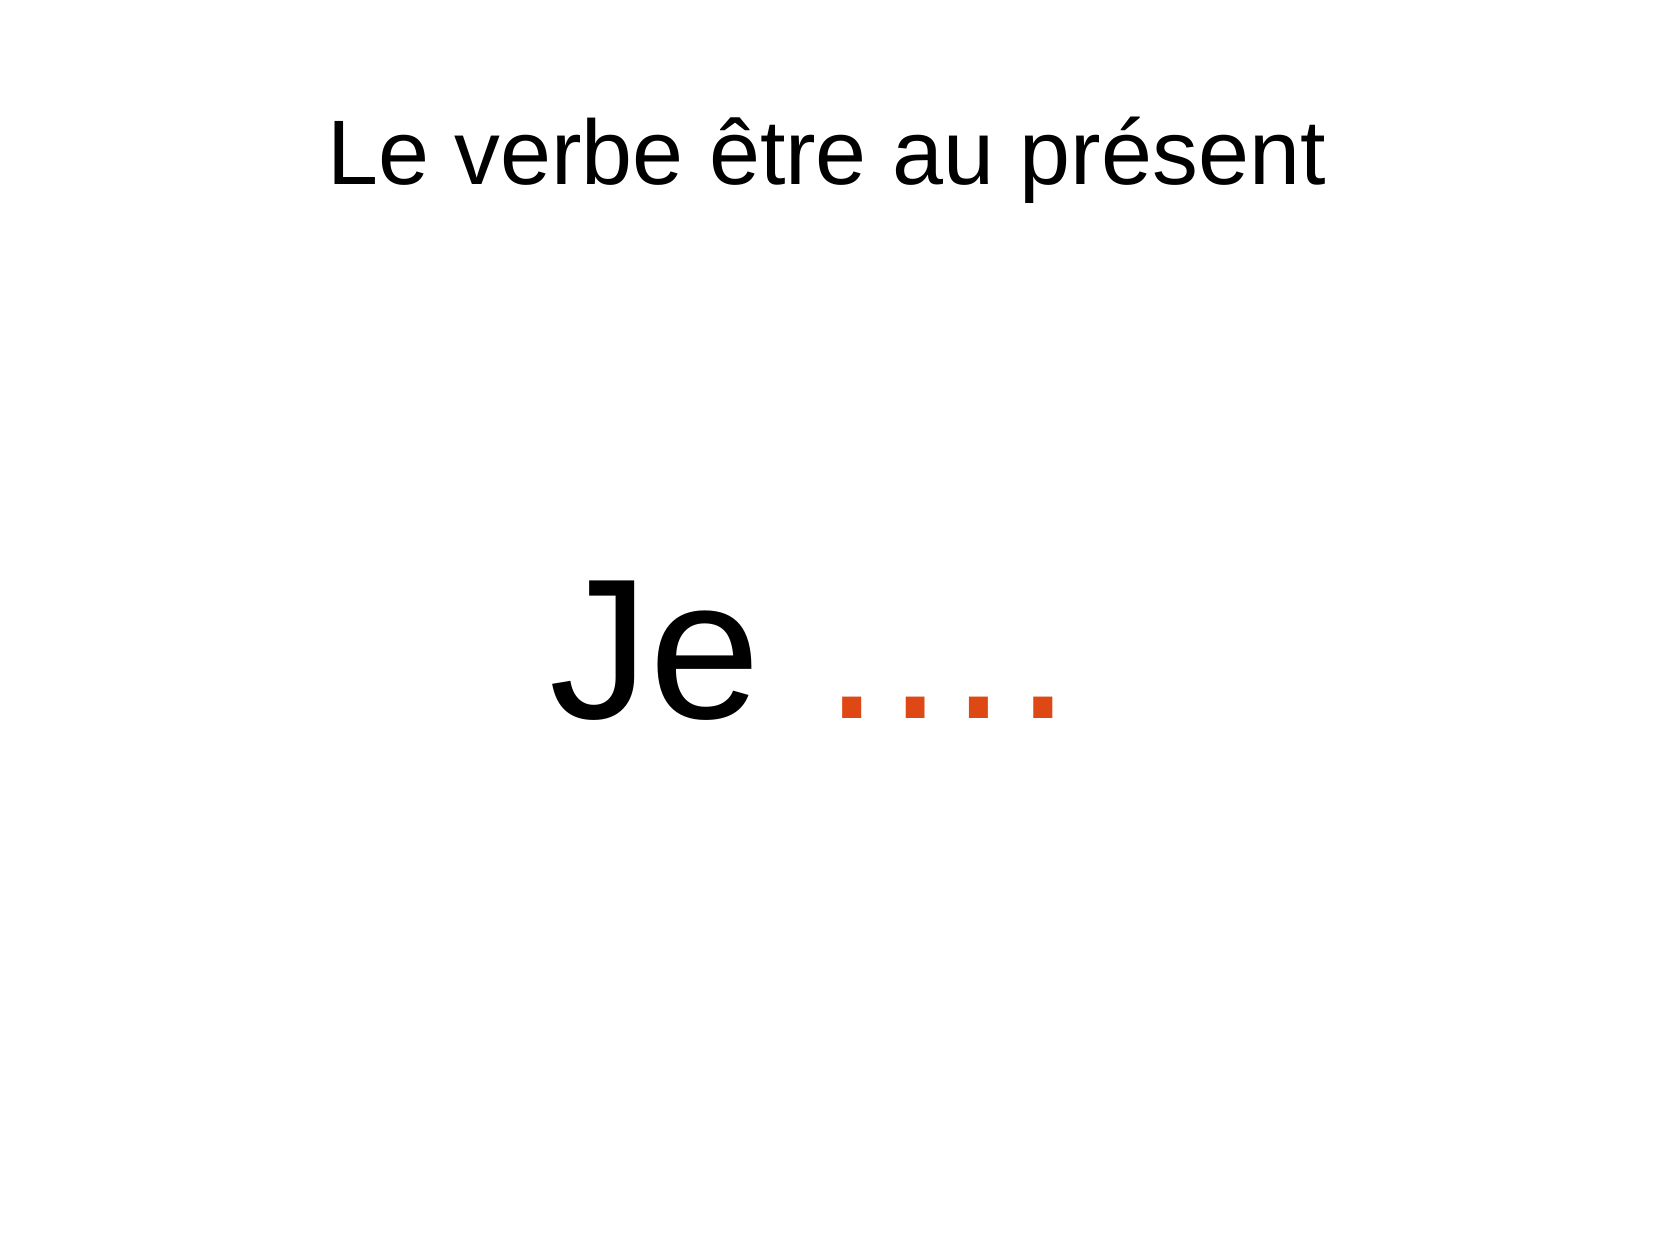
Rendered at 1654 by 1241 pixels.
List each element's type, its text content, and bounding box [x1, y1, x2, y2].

title Le verbe être au présent [82, 49, 1571, 257]
subtitle Je …. [82, 290, 1538, 1010]
